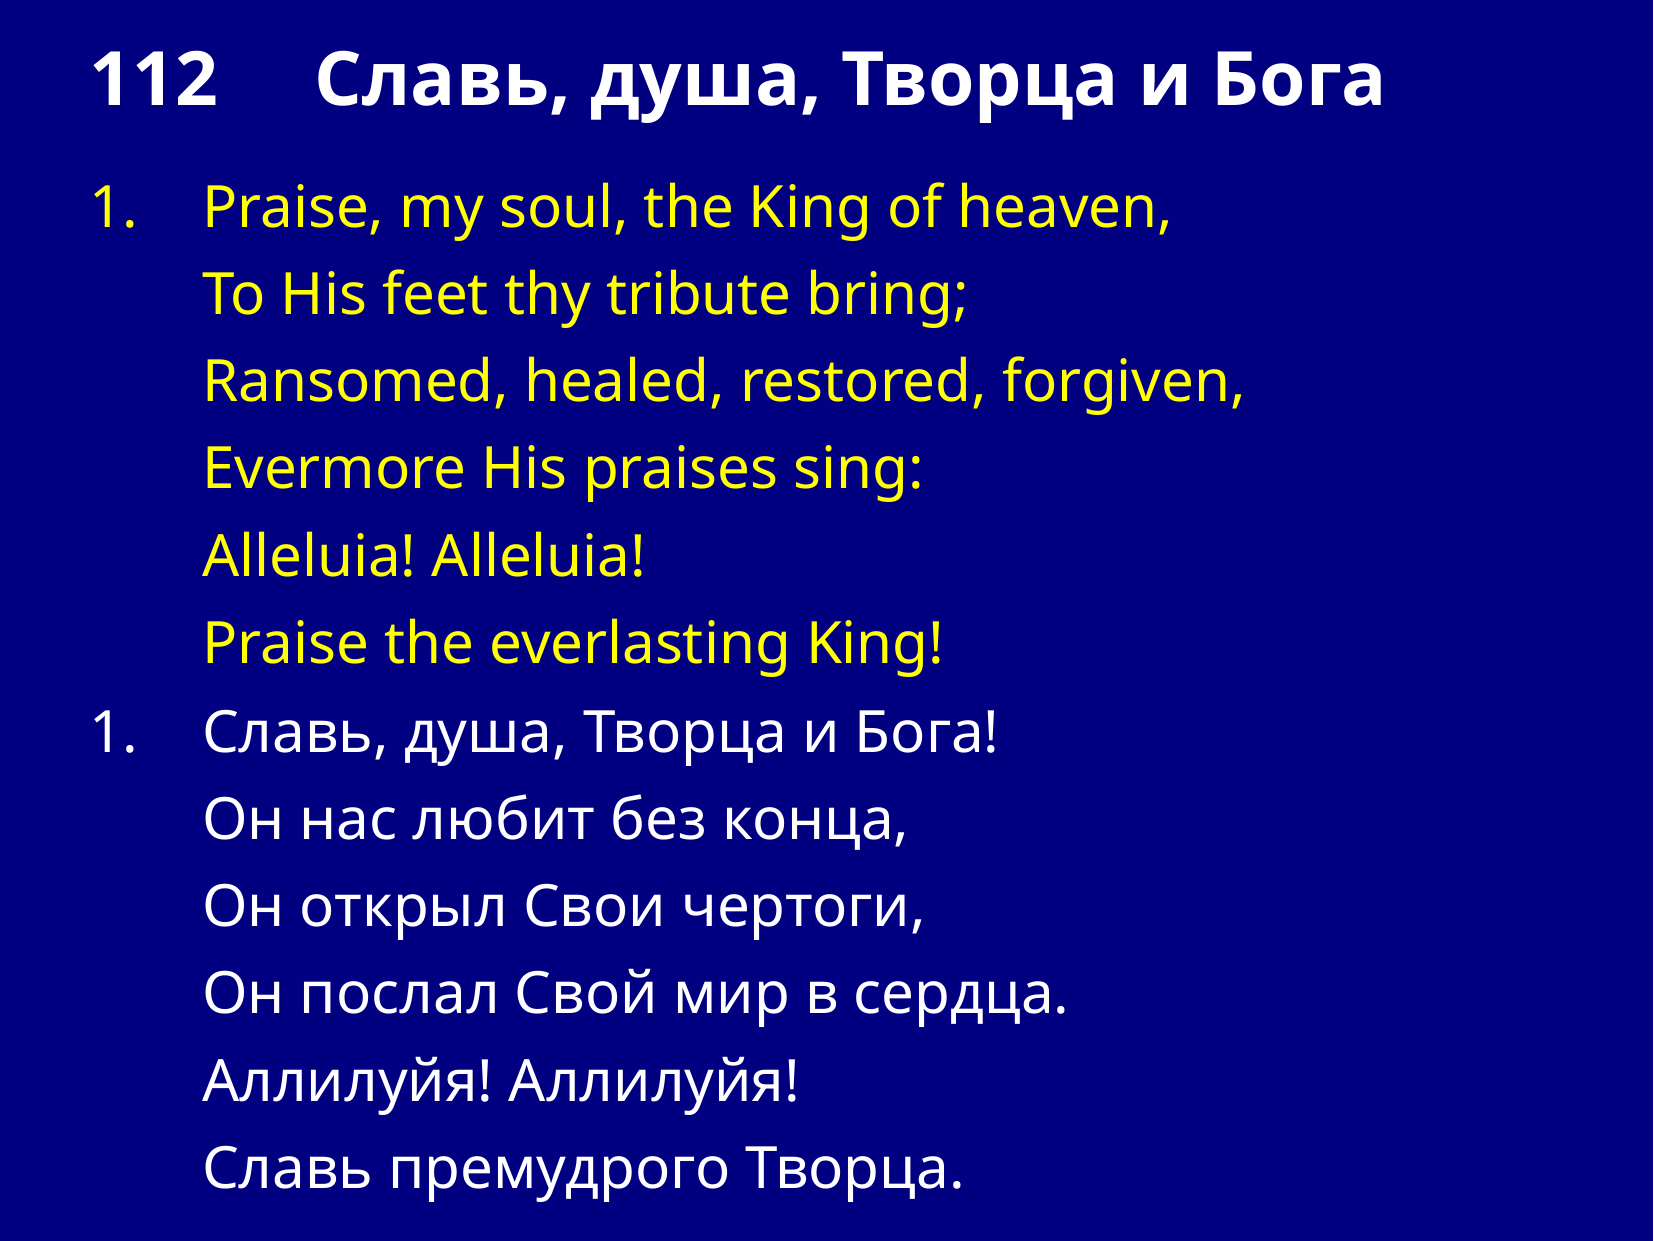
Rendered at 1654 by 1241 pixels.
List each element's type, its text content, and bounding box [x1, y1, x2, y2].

text_box 1. Славь, душа, Творца и Бога! Он нас любит без конца, Он открыл Свои чертоги, Он послал Свой мир в сердца. Аллилуйя! Аллилуйя! Славь премудрого Творца. [75, 675, 1576, 1163]
text_box 112 Славь, душа, Творца и Бога [75, 18, 1576, 131]
text_box 1. Praise, my soul, the King of heaven, To His feet thy tribute bring; Ransomed, healed, restored, forgiven, Evermore His praises sing: Alleluia! Alleluia! Praise the everlasting King! [75, 150, 1576, 638]
